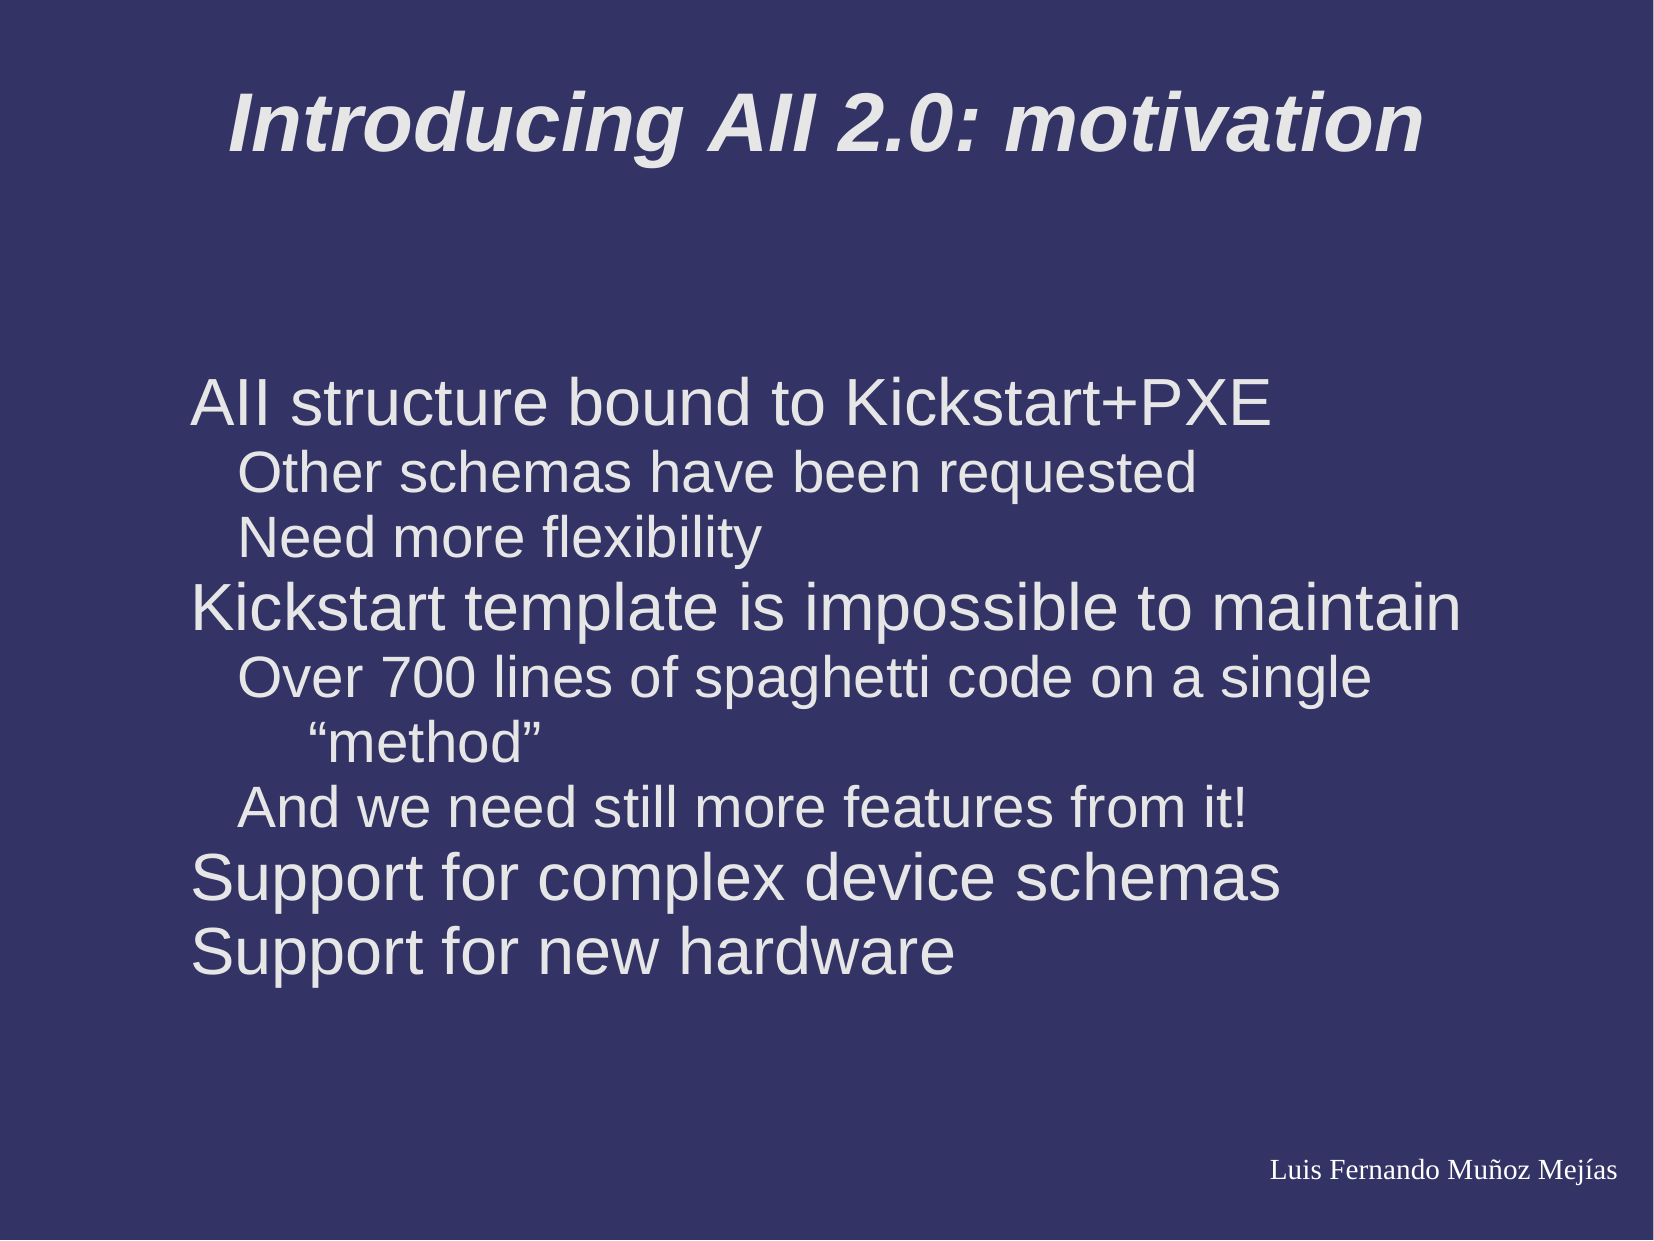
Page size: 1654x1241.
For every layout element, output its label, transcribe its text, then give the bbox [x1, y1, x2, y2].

title Introducing AII 2.0: motivation [121, 19, 1534, 227]
list AII structure bound to Kickstart+PXE Other schemas have been requested Need more flexibility Kickstart template is impossible to maintain Over 700 lines of spaghetti code on a single “method” And we need still more features from it! Support for complex device schemas Support for new hardware [178, 364, 1570, 1132]
